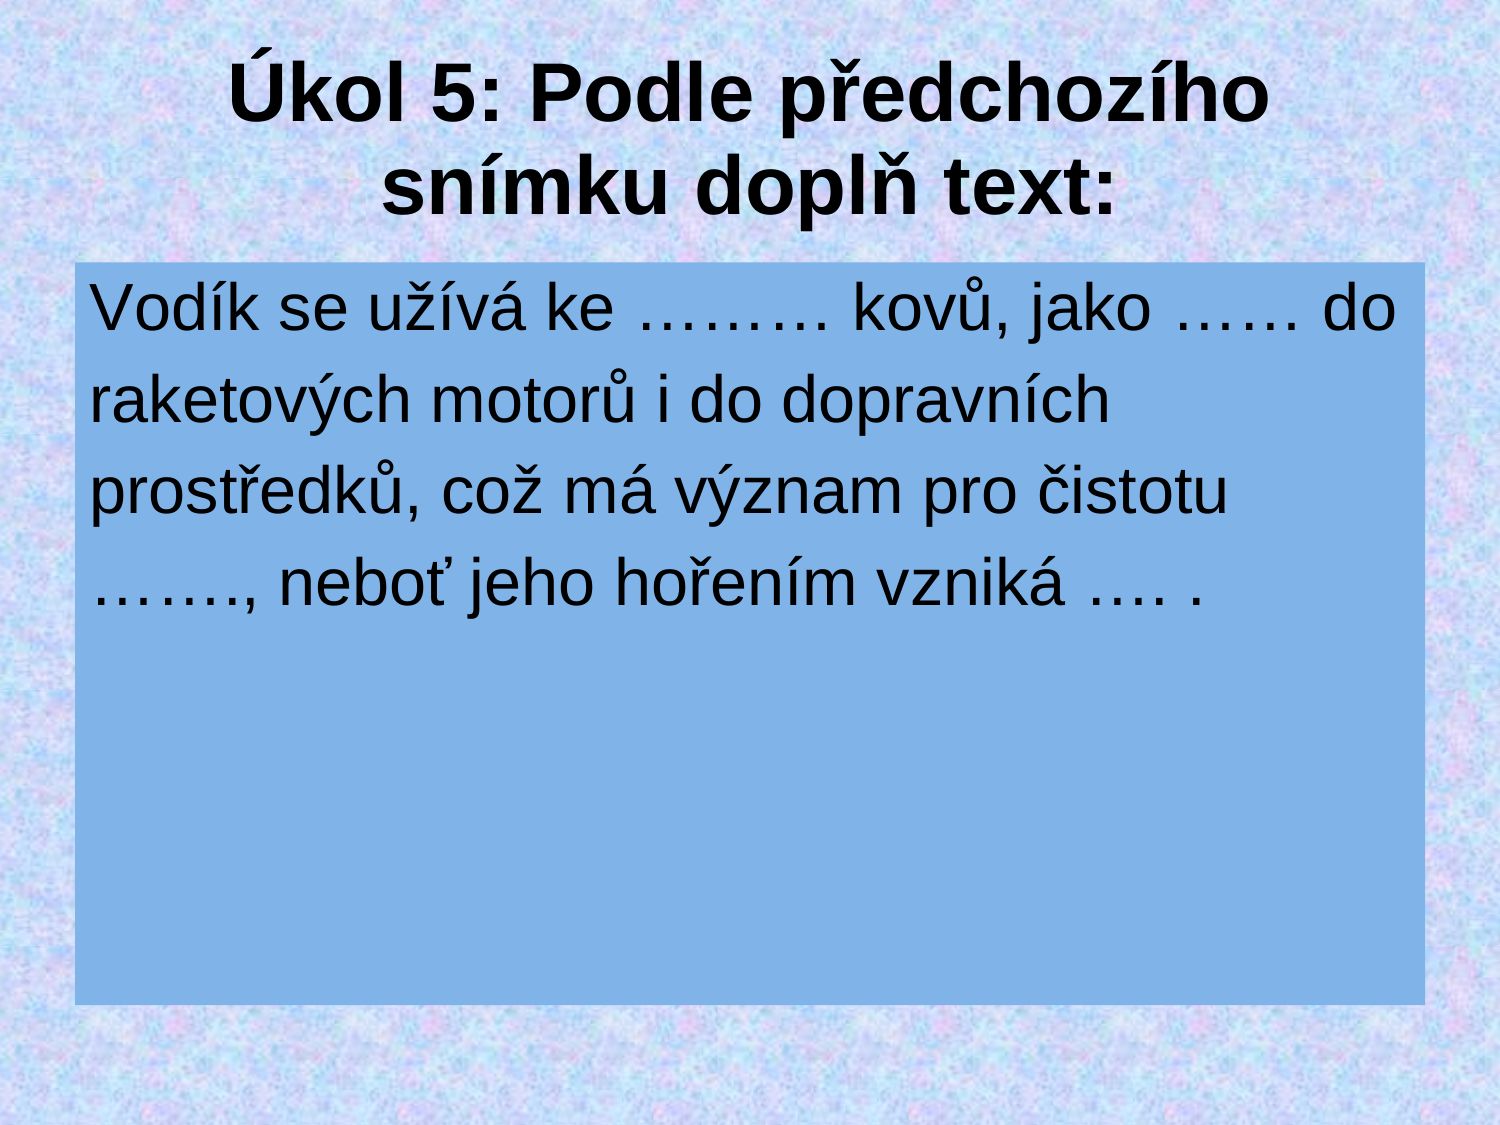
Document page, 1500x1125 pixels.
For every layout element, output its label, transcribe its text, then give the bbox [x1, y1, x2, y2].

picture [0, 0, 1500, 1125]
list Vodík se užívá ke ……… kovů, jako …… do raketových motorů i do dopravních prostředků, což má význam pro čistotu ……., neboť jeho hořením vzniká …. . svařování, palivo, ovzduší, voda [75, 262, 1426, 1006]
title Úkol 5: Podle předchozího snímku doplň text: [75, 31, 1426, 247]
